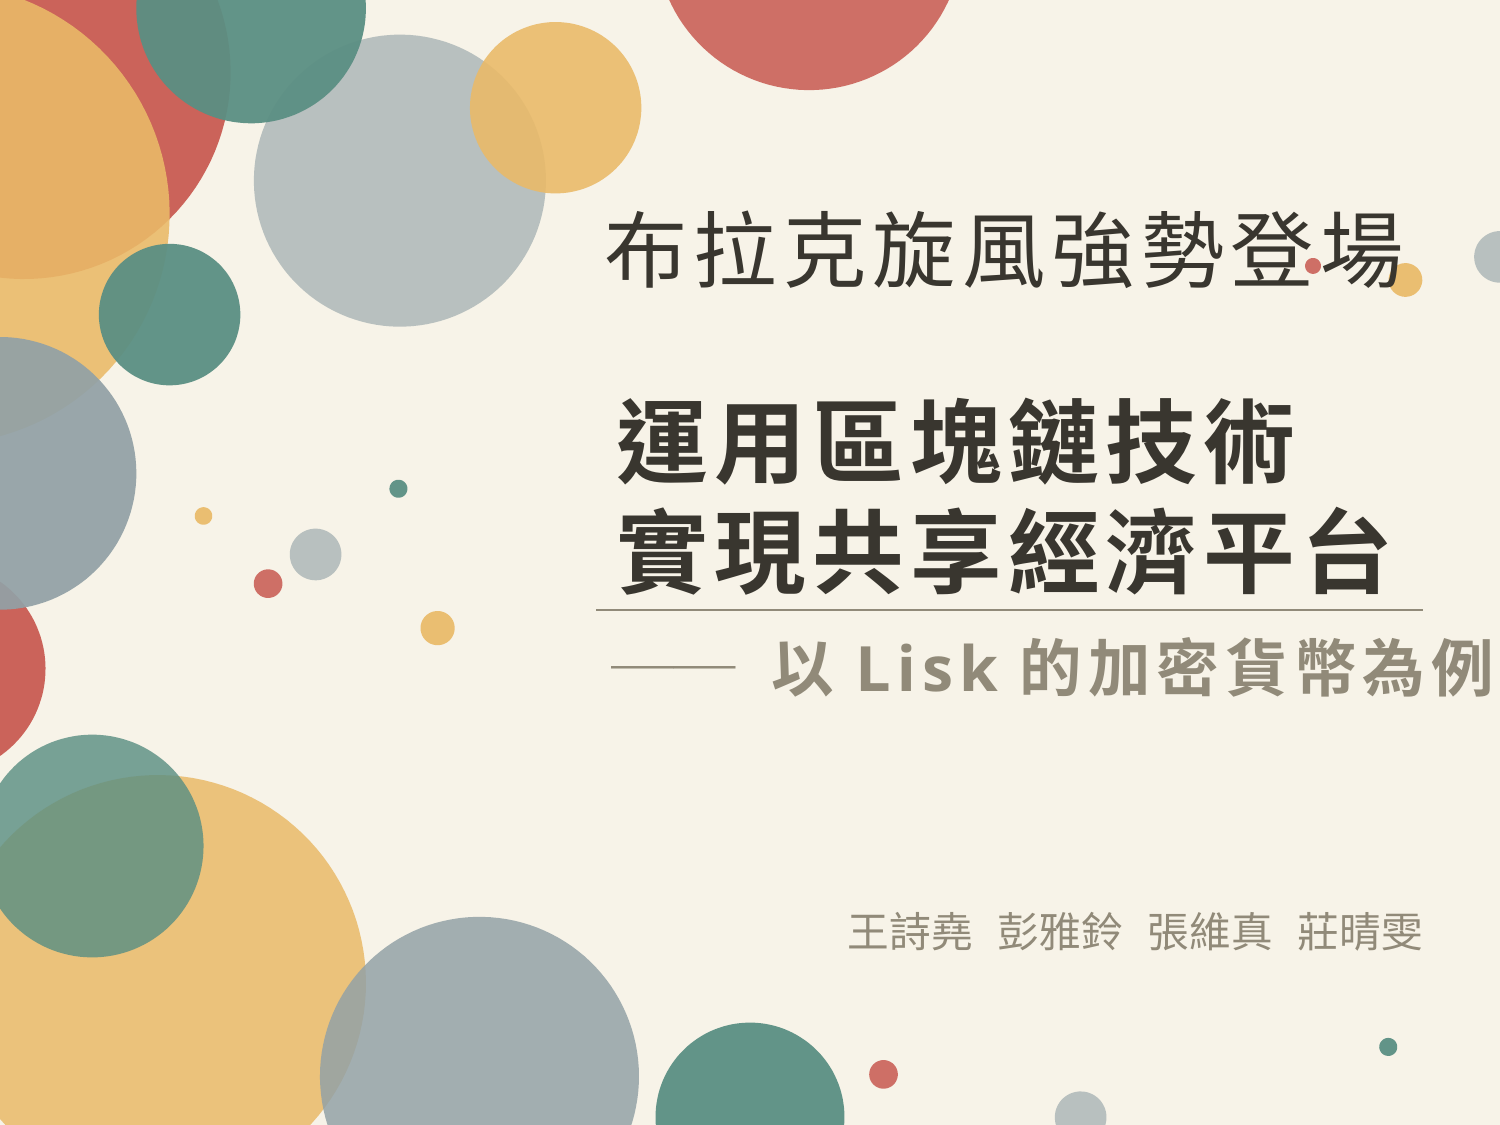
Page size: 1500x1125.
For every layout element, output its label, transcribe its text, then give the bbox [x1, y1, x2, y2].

text_box [420, 611, 455, 646]
text_box [669, 0, 949, 91]
subtitle ── 以Lisk的加密貨幣為例 [596, 621, 1500, 910]
text_box [0, 734, 639, 1125]
text_box [1379, 1037, 1398, 1056]
text_box [1474, 231, 1500, 283]
title 運用區塊鏈技術 實現共享經濟平台 [601, 374, 1429, 616]
text_box 布拉克旋風強勢登場 [589, 190, 1431, 307]
text_box [655, 1022, 845, 1125]
text_box [869, 1060, 898, 1089]
text_box [289, 528, 342, 581]
text_box 王詩堯 彭雅鈴 張維真 莊晴雯 [832, 898, 1444, 965]
text_box [0, 0, 642, 756]
text_box [1054, 1091, 1107, 1125]
text_box [253, 569, 283, 598]
text_box [194, 507, 213, 525]
text_box [389, 479, 408, 498]
